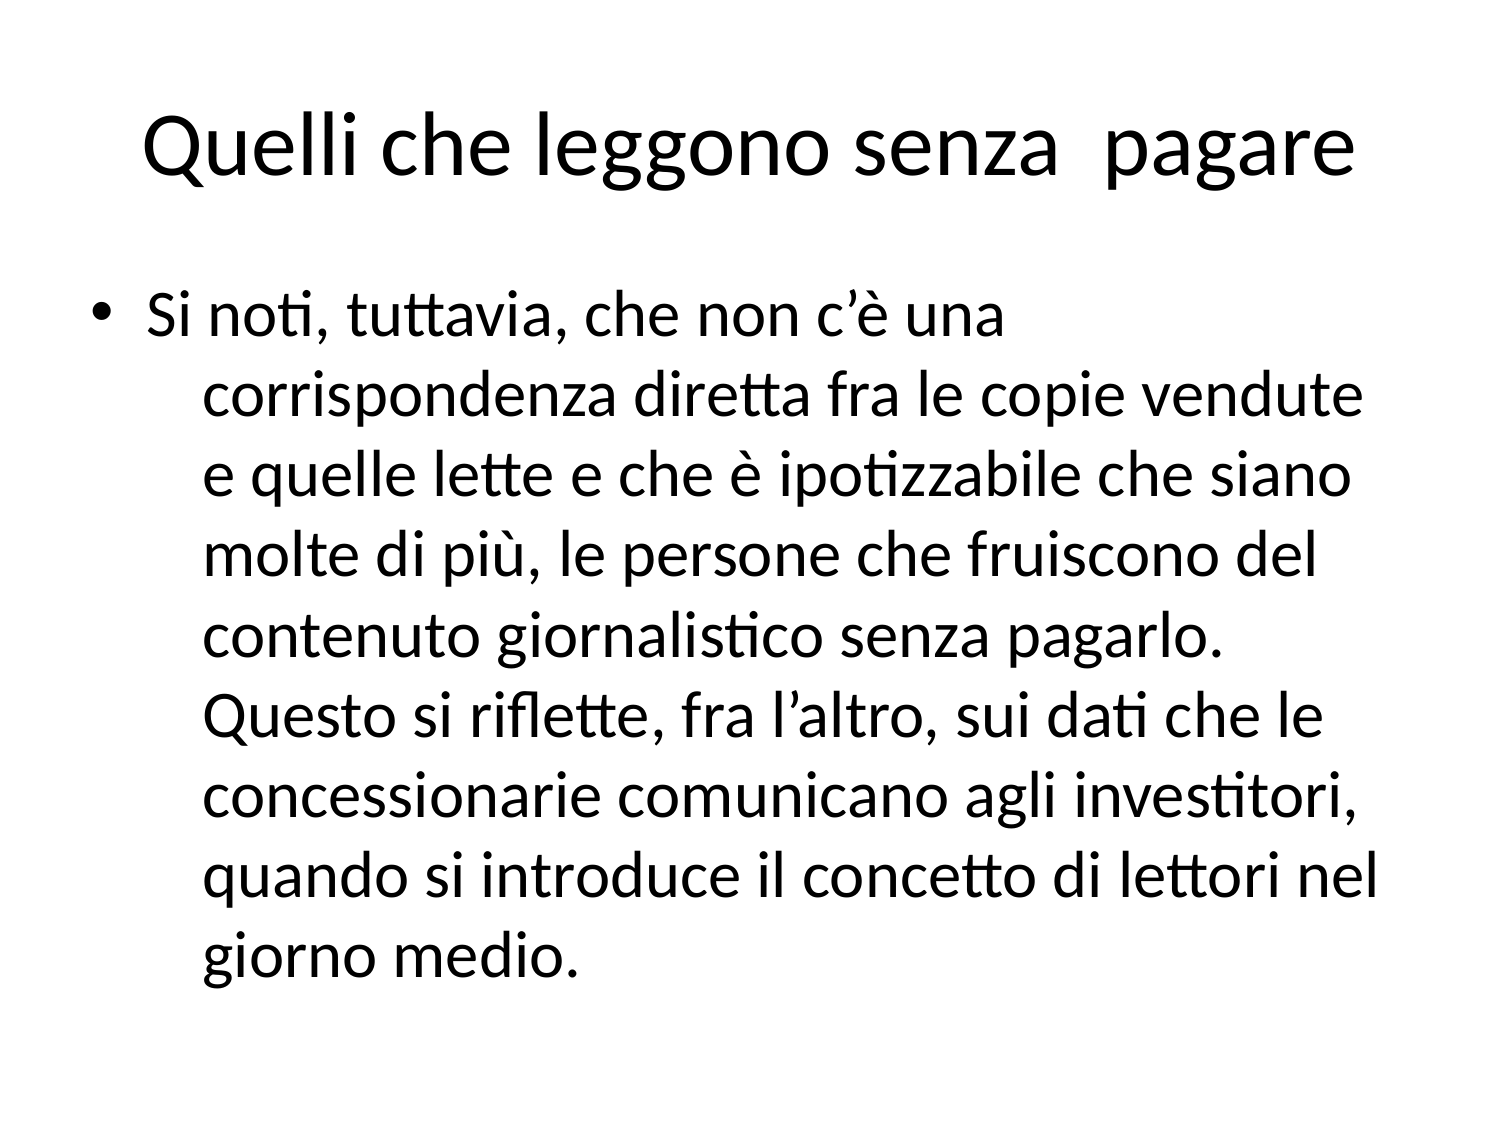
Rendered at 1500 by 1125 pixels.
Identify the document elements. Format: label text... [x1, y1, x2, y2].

title Quelli che leggono senza pagare [75, 45, 1426, 233]
list Si noti, tuttavia, che non c’è una corrispondenza diretta fra le copie vendute e quelle lette e che è ipotizzabile che siano molte di più, le persone che fruiscono del contenuto giornalistico senza pagarlo. Questo si riflette, fra l’altro, sui dati che le concessionarie comunicano agli investitori, quando si introduce il concetto di lettori nel giorno medio. [75, 262, 1426, 1005]
